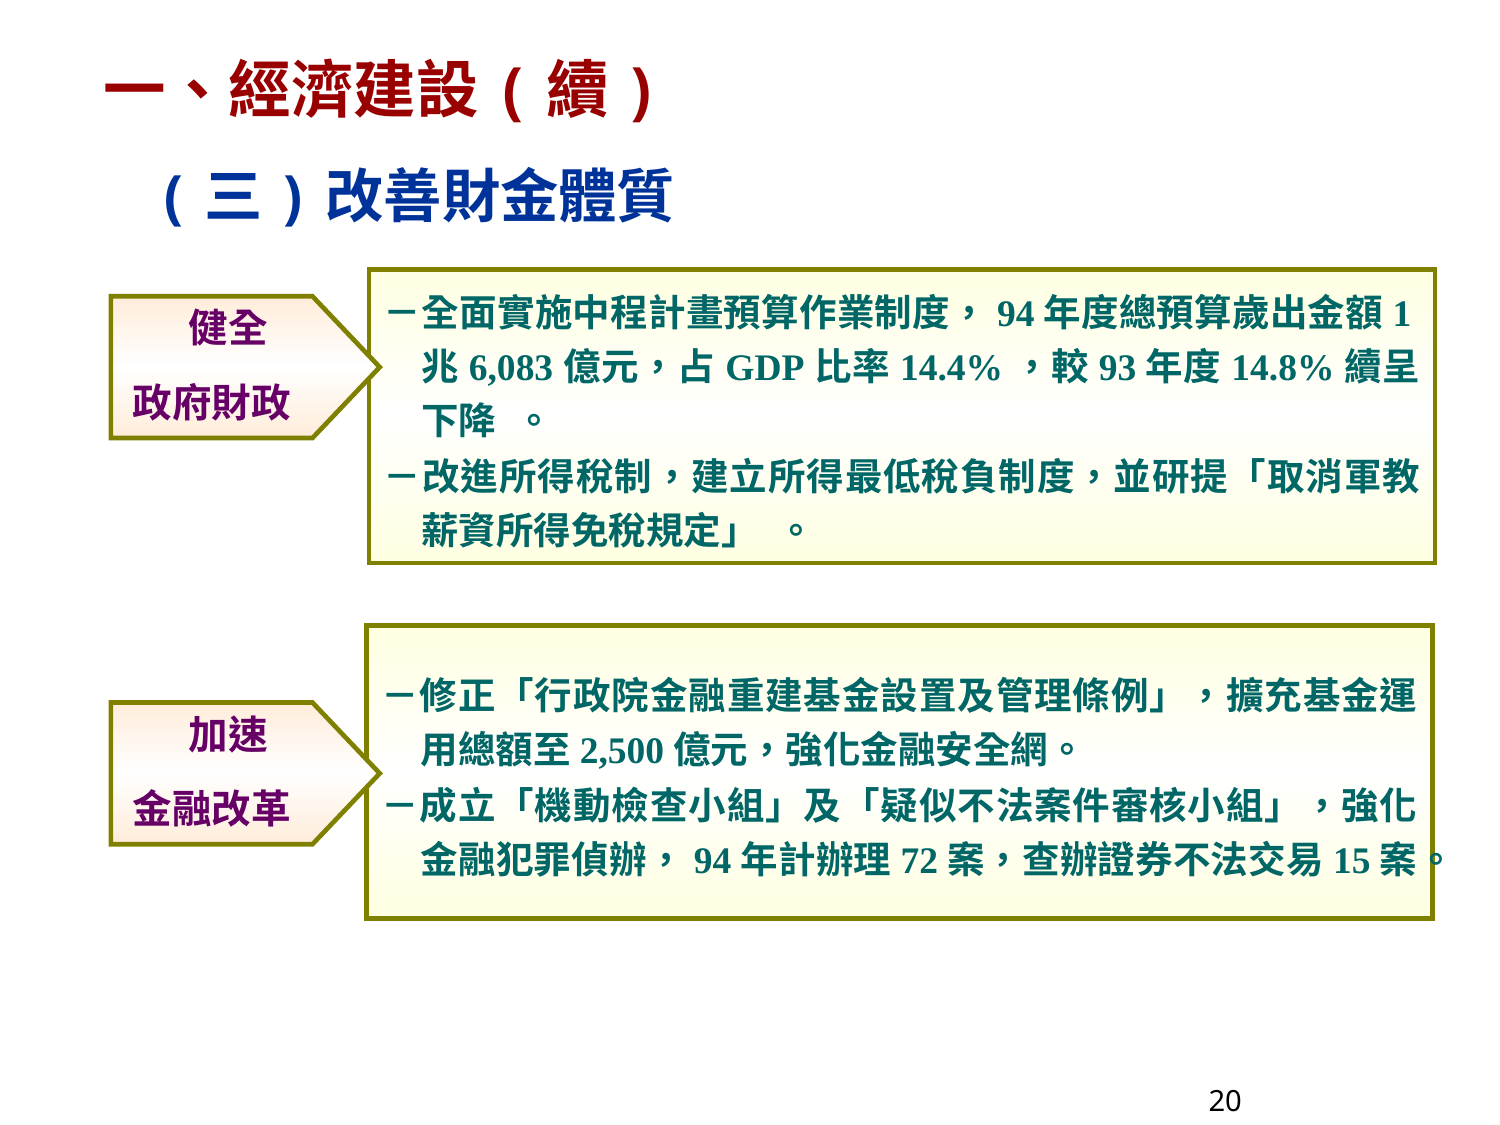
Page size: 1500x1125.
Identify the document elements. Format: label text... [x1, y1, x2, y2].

text_box (三)改善財金體質 [140, 152, 1417, 238]
text_box 健全 政府財政 [110, 296, 380, 439]
text_box [1193, 1054, 1500, 1125]
text_box －修正「行政院金融重建基金設置及管理條例」，擴充基金運用總額至2,500億元，強化金融安全網。 －成立「機動檢查小組」及「疑似不法案件審核小組」，強化金融犯罪偵辦，94年計辦理72案，查辦證券不法交易15案。 [366, 626, 1433, 918]
text_box 加速 金融改革 [110, 702, 380, 845]
text_box 一、經濟建設(續) [88, 42, 1365, 133]
text_box －全面實施中程計畫預算作業制度，94年度總預算歲出金額1兆6,083億元，占GDP比率14.4%，較93年度14.8%續呈下降 。 －改進所得稅制，建立所得最低稅負制度，並研提「取消軍教薪資所得免稅規定」 。 [369, 270, 1435, 563]
